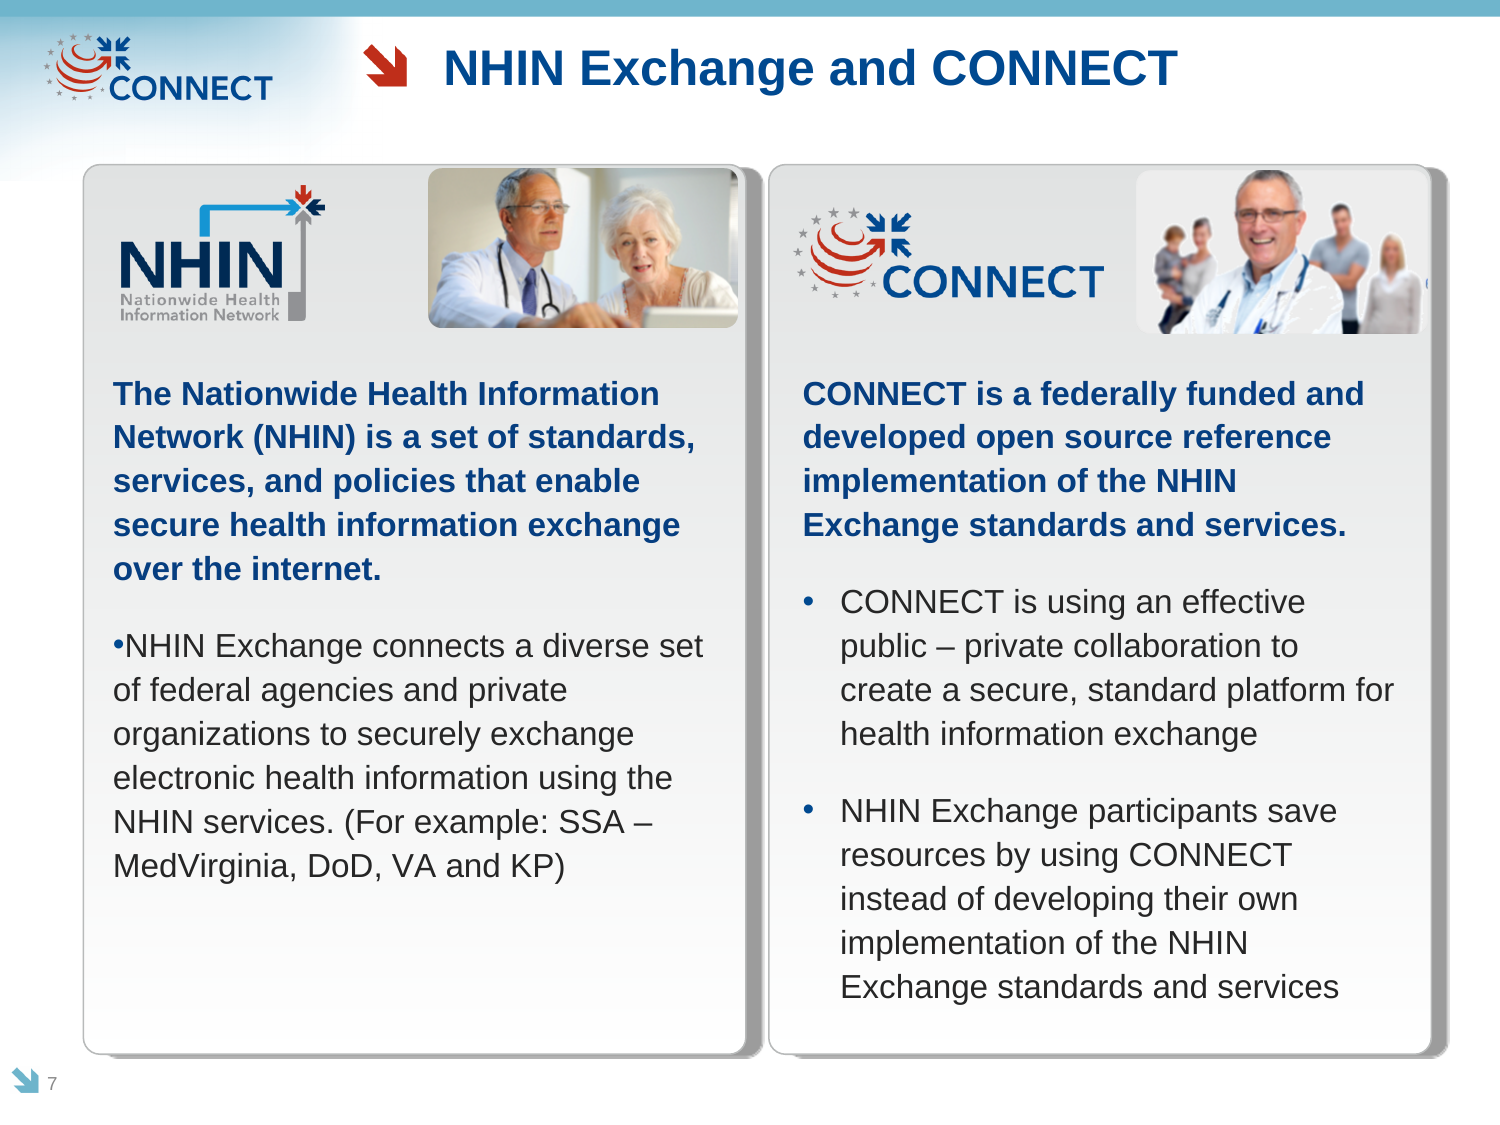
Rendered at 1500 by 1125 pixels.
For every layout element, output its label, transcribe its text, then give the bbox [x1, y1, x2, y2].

picture [427, 167, 739, 329]
text_box <number> [32, 1053, 383, 1114]
picture [10, 1066, 32, 1094]
picture [793, 213, 1104, 298]
picture [121, 185, 325, 321]
picture [1135, 213, 1429, 335]
text_box [768, 213, 1432, 1055]
list The Nationwide Health Information Network (NHIN) is a set of standards, services, and policies that enable secure health information exchange over the internet. NHIN Exchange connects a diverse set of federal agencies and private organizations to securely exchange electronic health information using the NHIN services. (For example: SSA – MedVirginia, DoD, VA and KP) [97, 360, 725, 1125]
list CONNECT is a federally funded and developed open source reference implementation of the NHIN Exchange standards and services. CONNECT is using an effective public – private collaboration to create a secure, standard platform for health information exchange NHIN Exchange participants save resources by using CONNECT instead of developing their own implementation of the NHIN Exchange standards and services [787, 360, 1413, 1125]
text_box [83, 164, 746, 1055]
picture [0, 17, 408, 181]
title NHIN Exchange and CONNECT [428, 28, 1500, 213]
